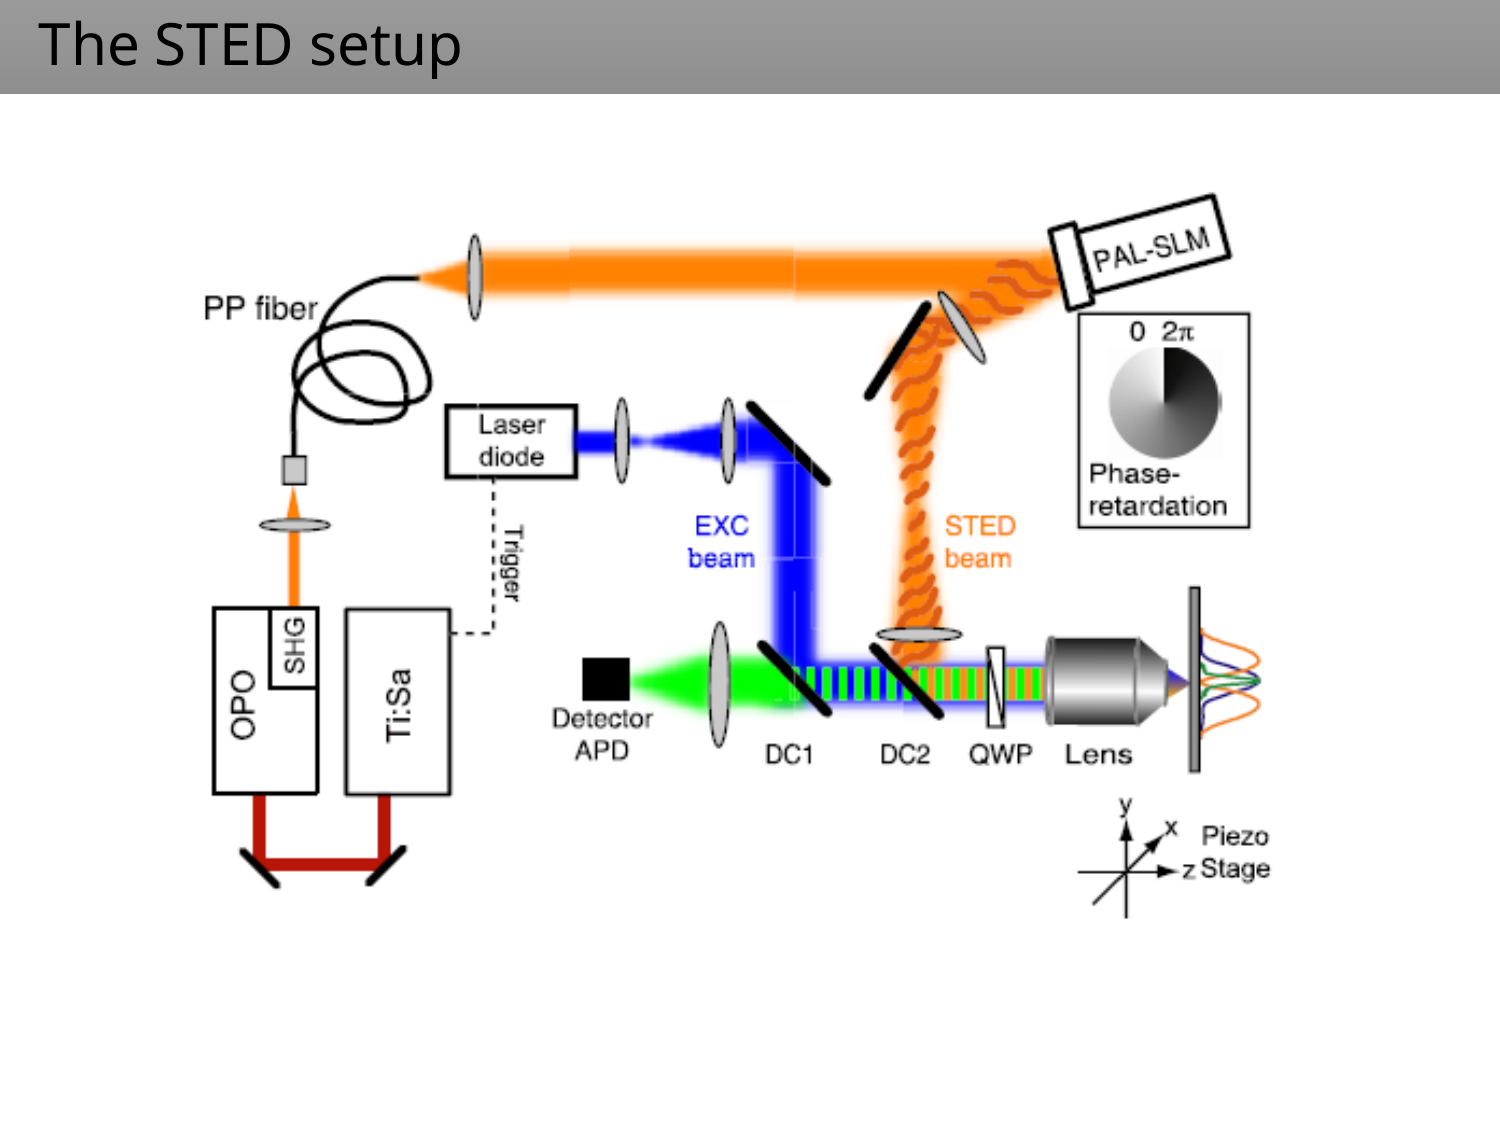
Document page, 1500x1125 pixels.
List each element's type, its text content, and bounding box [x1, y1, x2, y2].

title The STED setup [23, 0, 1477, 94]
picture [150, 137, 1367, 960]
